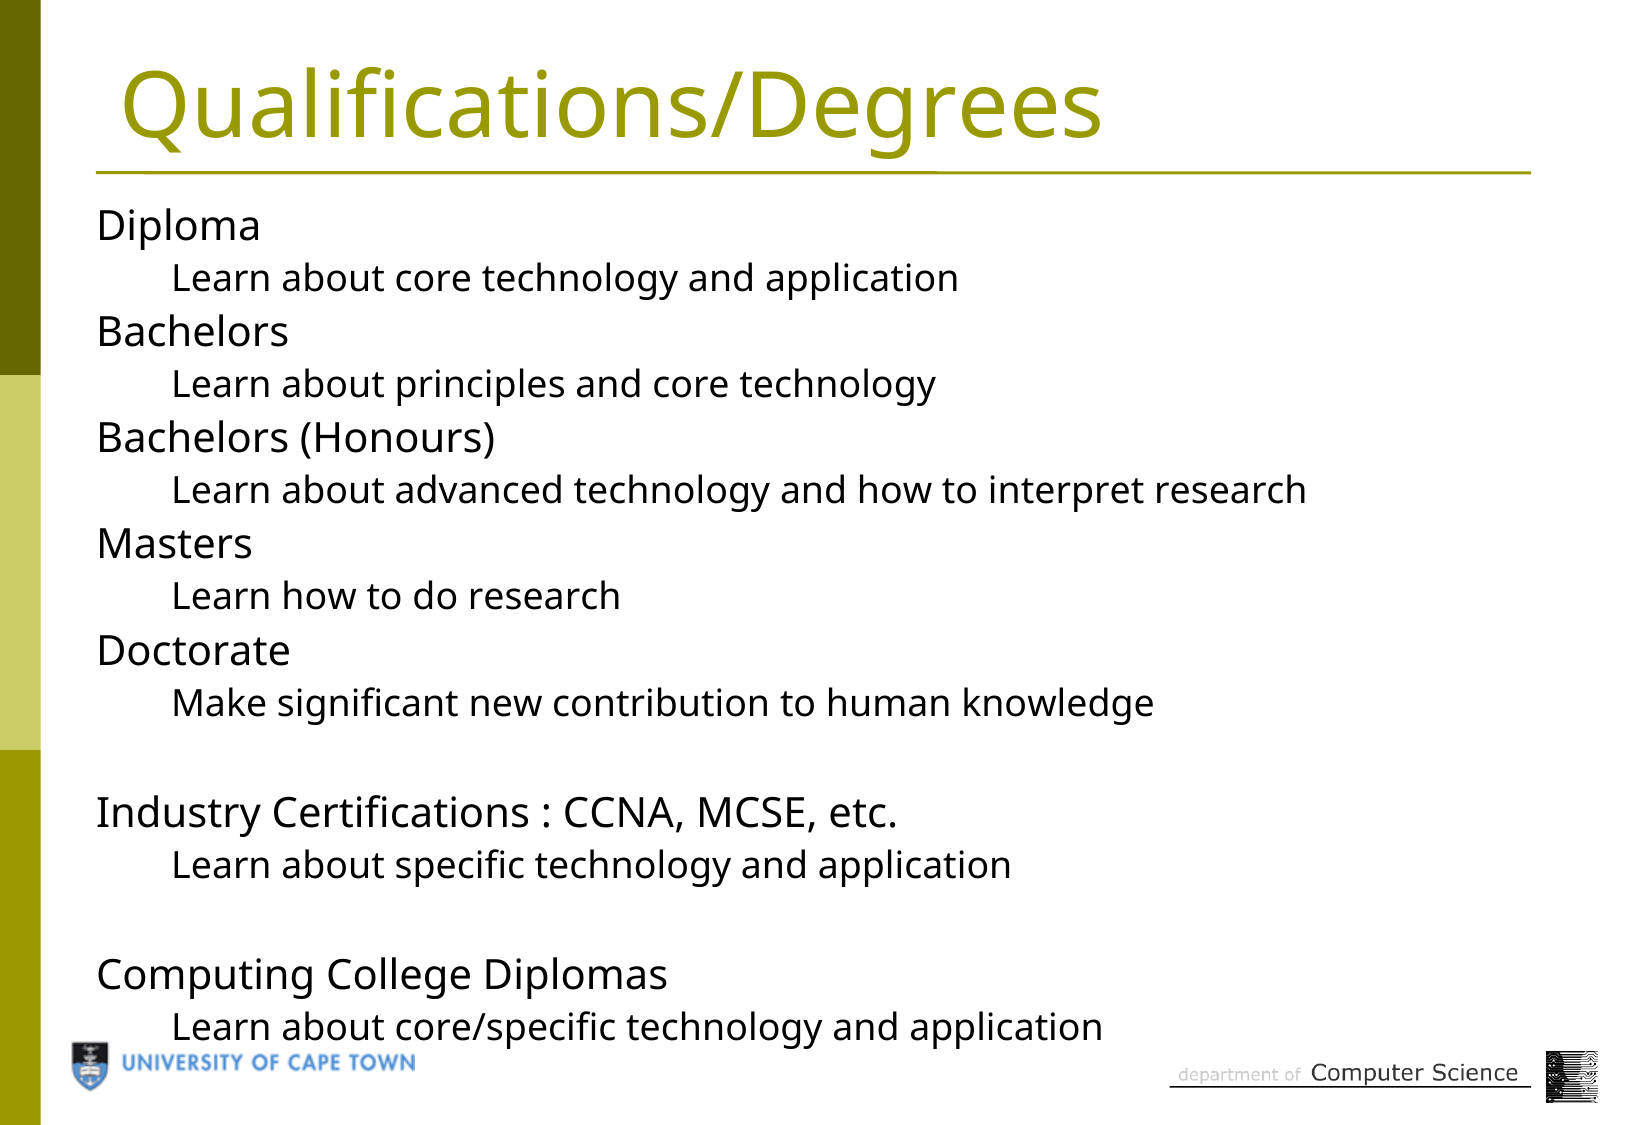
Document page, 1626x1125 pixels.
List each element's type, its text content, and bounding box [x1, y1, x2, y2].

list Diploma Learn about core technology and application Bachelors Learn about principles and core technology Bachelors (Honours)‏ Learn about advanced technology and how to interpret research Masters Learn how to do research Doctorate Make significant new contribution to human knowledge Industry Certifications : CCNA, MCSE, etc. Learn about specific technology and application Computing College Diplomas Learn about core/specific technology and application [81, 196, 1544, 1006]
title Qualifications/Degrees [81, 45, 1544, 173]
picture [354, 1024, 365, 1038]
picture [286, 1030, 296, 1038]
picture [1546, 1051, 1598, 1103]
picture [308, 1024, 320, 1038]
picture [61, 1024, 415, 1103]
picture [217, 1030, 227, 1038]
picture [196, 1024, 206, 1028]
picture [330, 1024, 342, 1038]
picture [1169, 1043, 1532, 1091]
